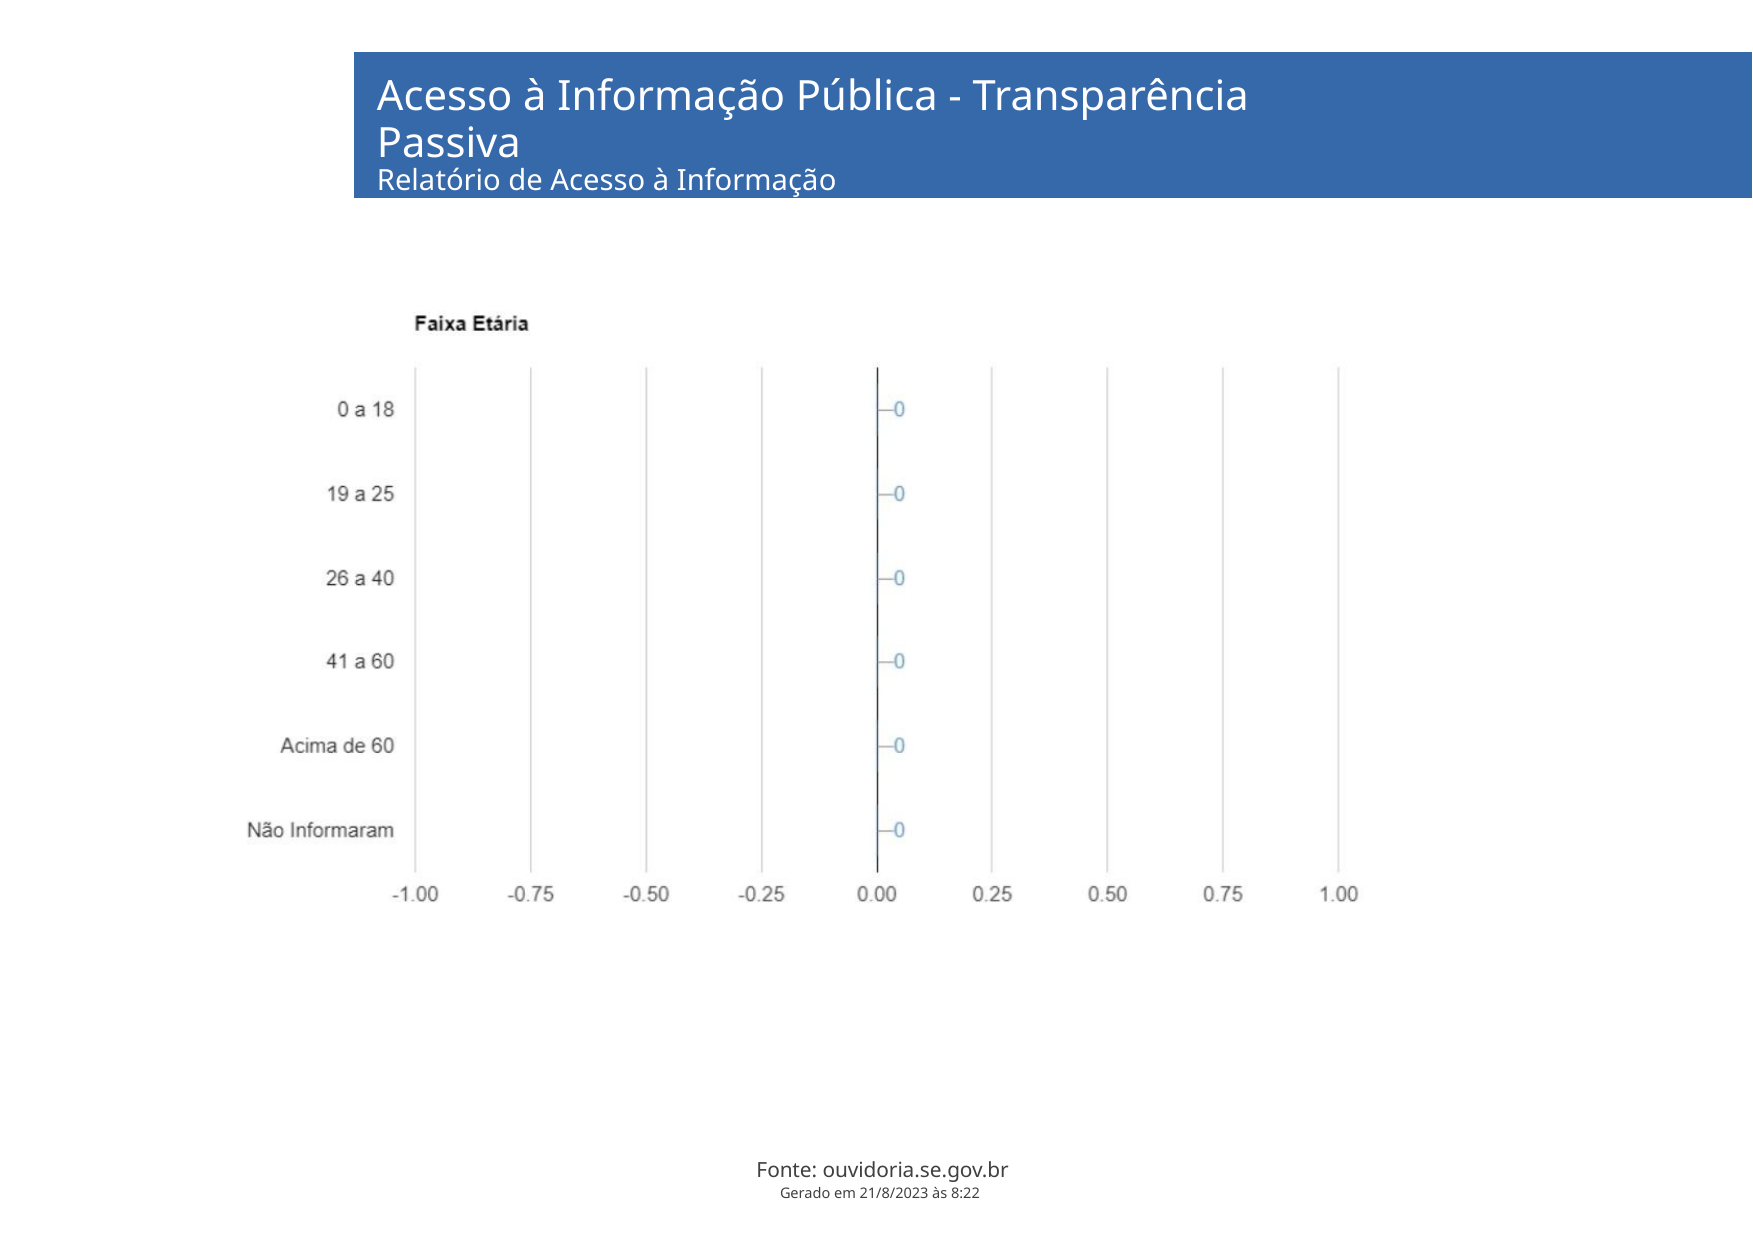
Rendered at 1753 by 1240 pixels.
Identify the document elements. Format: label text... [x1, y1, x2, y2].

text_box [155, 211, 1599, 1028]
text_box [354, 52, 1752, 198]
text_box Gerado em 21/8/2023 às 8:22 [780, 1184, 999, 1202]
text_box Acesso à Informação Pública - Transparência Passiva Relatório de Acesso à Informação EMSETURJulho a Julho de 2023 [376, 72, 1403, 228]
text_box Fonte: ouvidoria.se.gov.br [756, 1158, 1023, 1182]
